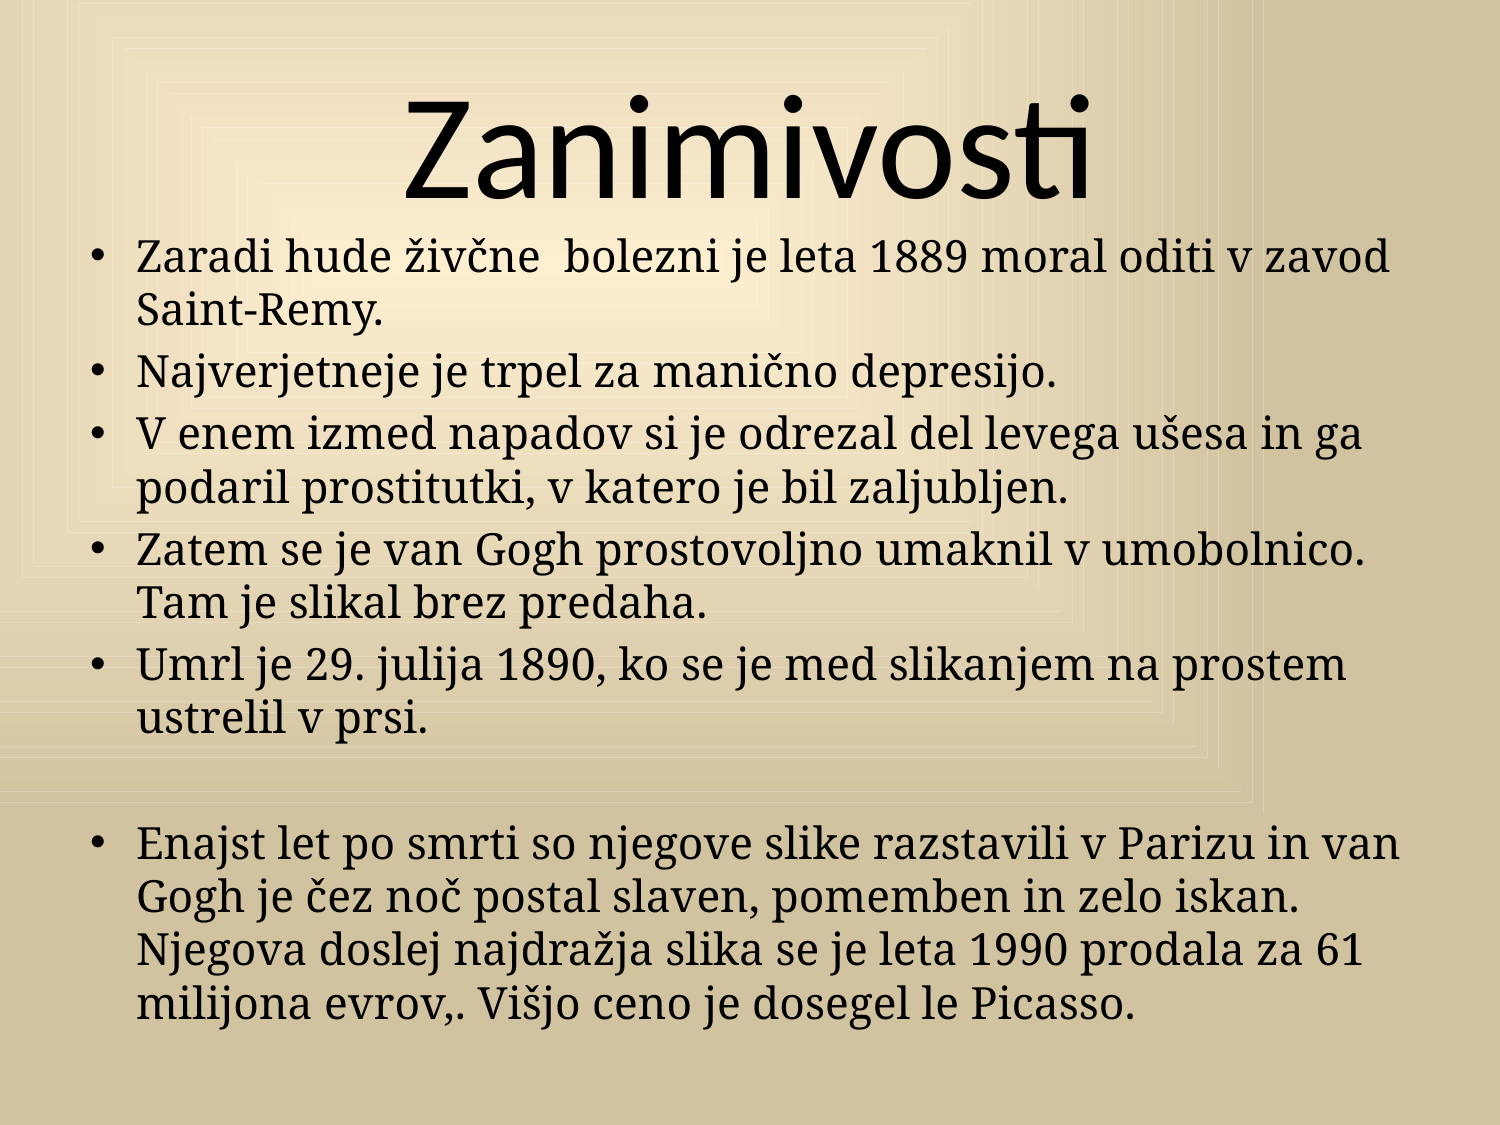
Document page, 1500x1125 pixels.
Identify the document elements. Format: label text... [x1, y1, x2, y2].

list Zaradi hude živčne bolezni je leta 1889 moral oditi v zavod Saint-Remy. Najverjetneje je trpel za manično depresijo. V enem izmed napadov si je odrezal del levega ušesa in ga podaril prostitutki, v katero je bil zaljubljen. Zatem se je van Gogh prostovoljno umaknil v umobolnico. Tam je slikal brez predaha. Umrl je 29. julija 1890, ko se je med slikanjem na prostem ustrelil v prsi. Enajst let po smrti so njegove slike razstavili v Parizu in van Gogh je čez noč postal slaven, pomemben in zelo iskan. Njegova doslej najdražja slika se je leta 1990 prodala za 61 milijona evrov,. Višjo ceno je dosegel le Picasso. [75, 233, 1425, 1106]
title Zanimivosti [75, 45, 1425, 233]
